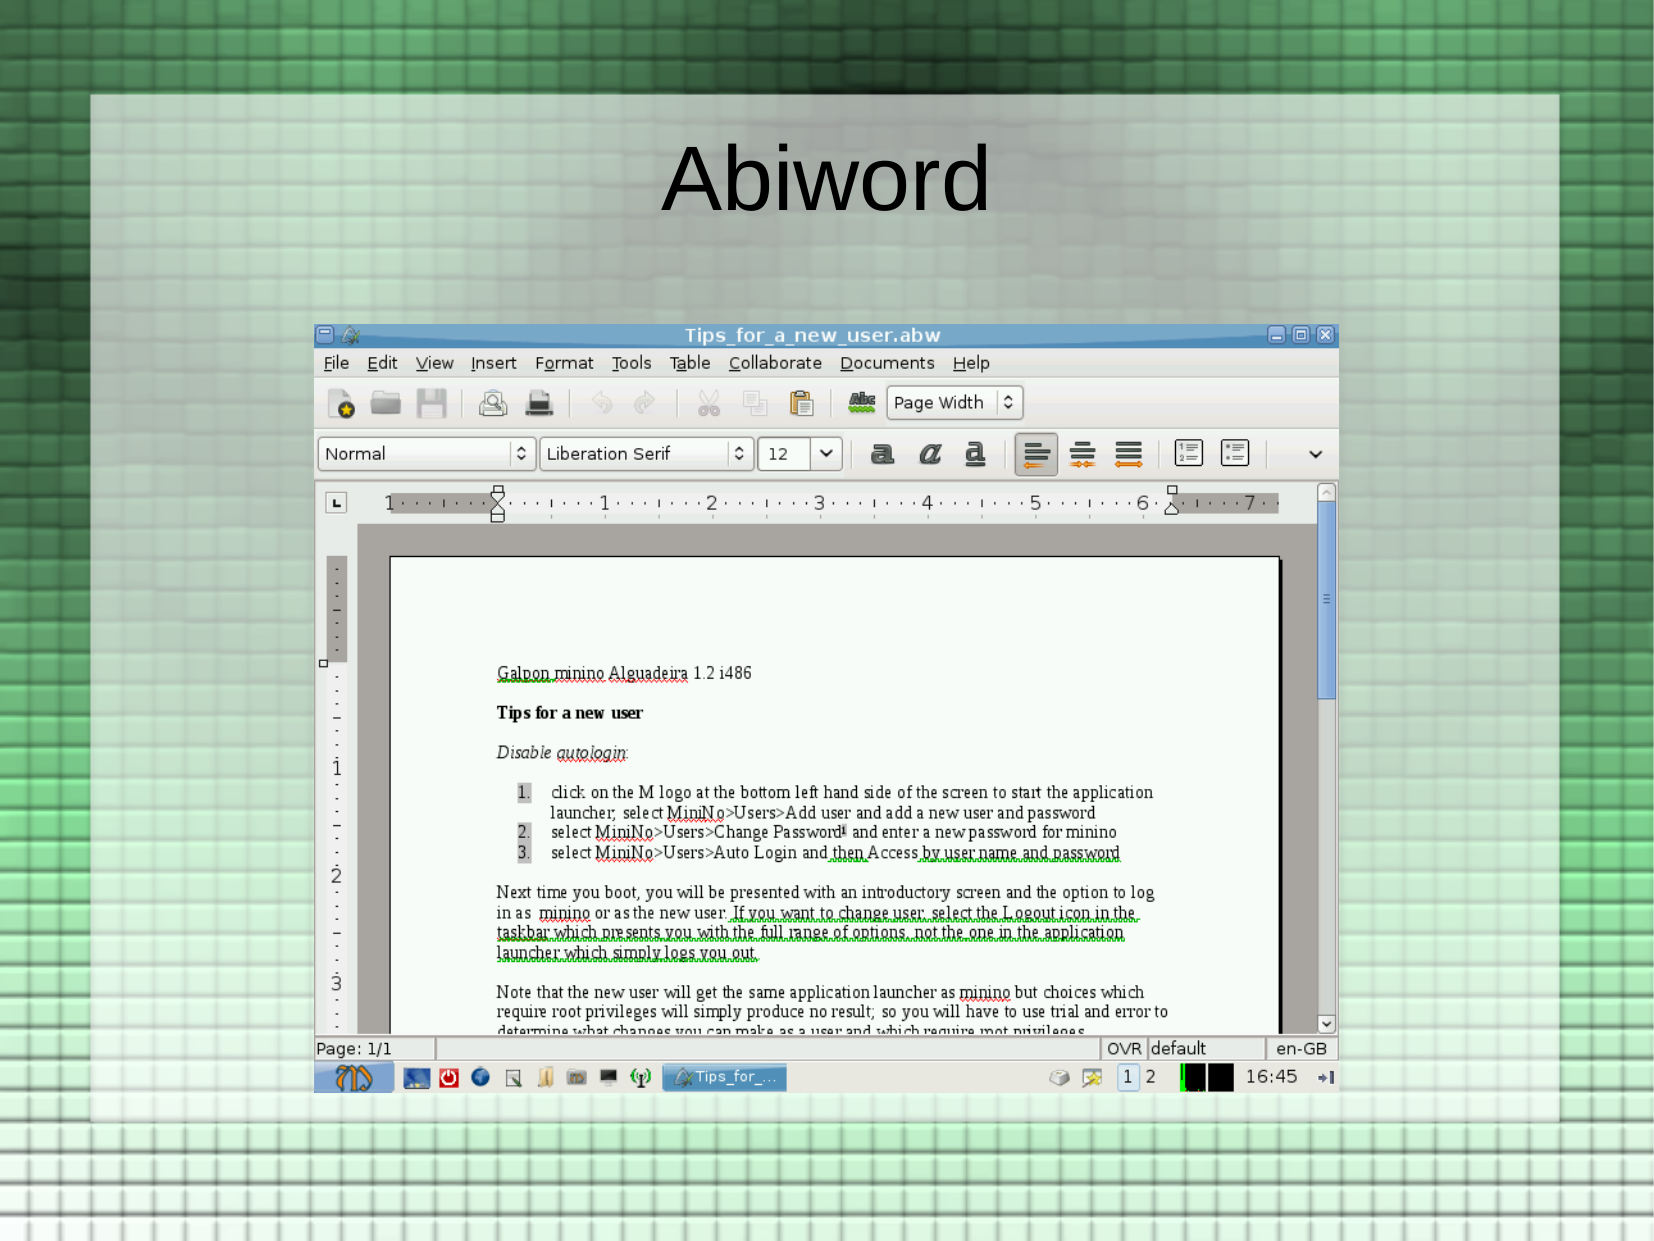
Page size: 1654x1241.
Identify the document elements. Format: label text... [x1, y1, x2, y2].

title Abiword [88, 90, 1565, 266]
picture [0, 0, 1654, 1241]
